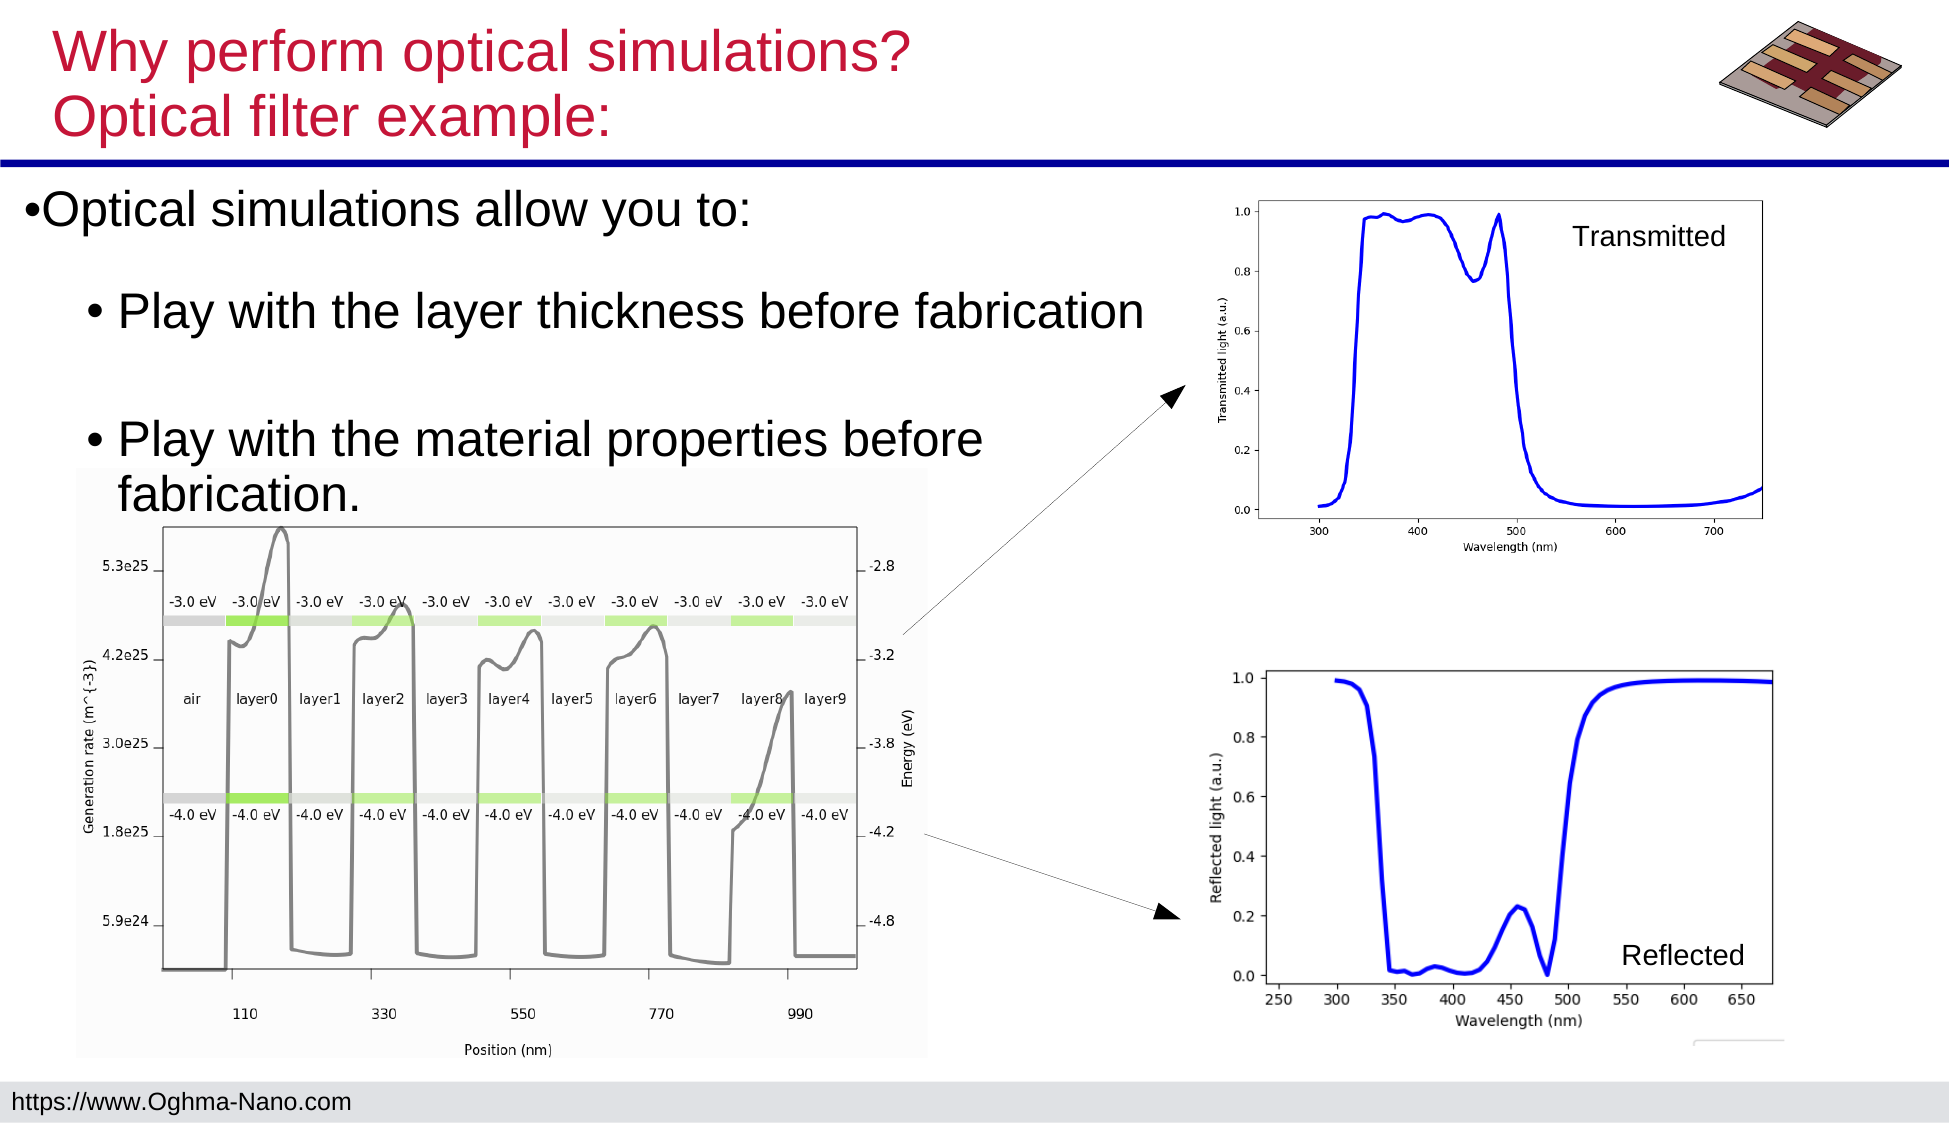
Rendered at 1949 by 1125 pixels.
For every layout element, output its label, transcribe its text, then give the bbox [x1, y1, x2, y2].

title Why perform optical simulations? Optical filter example: [37, 10, 1646, 157]
text_box Transmitted [1557, 210, 1838, 446]
picture [1202, 655, 1785, 1046]
picture [76, 524, 928, 1058]
text_box Reflected [1606, 929, 1887, 1125]
list Optical simulations allow you to: Play with the layer thickness before fabrication Play with the material properties before fabrication. [24, 181, 1188, 524]
picture [1195, 185, 1782, 573]
